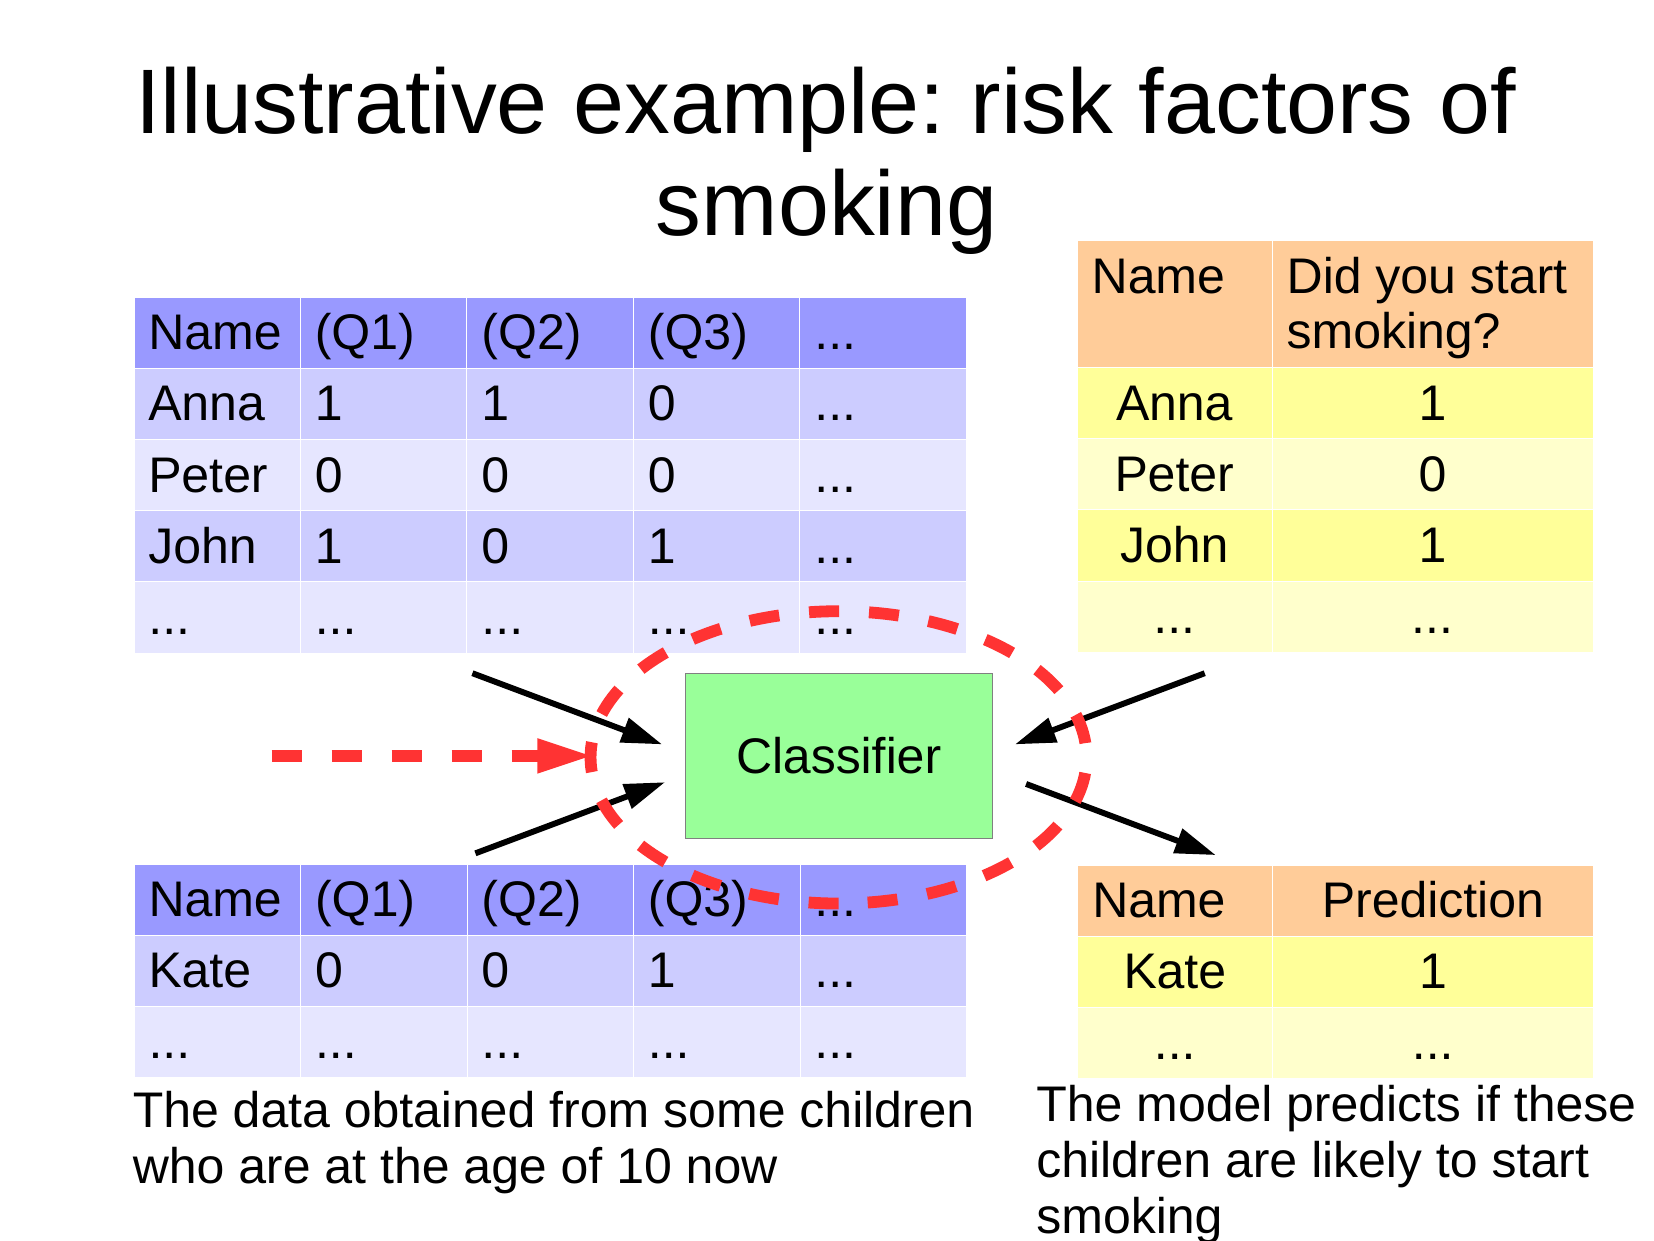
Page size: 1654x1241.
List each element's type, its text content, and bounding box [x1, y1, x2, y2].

table_cell Kate [1078, 937, 1272, 1007]
table_cell 0 [468, 936, 633, 1006]
table_cell 0 [301, 440, 466, 510]
table_cell ... [301, 582, 466, 653]
table_cell 0 [1273, 439, 1593, 509]
table_cell ... [800, 511, 966, 581]
table_cell 0 [467, 440, 633, 510]
table_cell ... [800, 440, 966, 510]
table_header (Q1) [301, 298, 466, 368]
table_cell 1 [1273, 368, 1593, 438]
table_header ... [800, 298, 966, 368]
text_box Classifier [685, 673, 993, 839]
table_cell ... [1078, 582, 1272, 652]
table_cell 1 [634, 936, 800, 1006]
table_cell 1 [301, 511, 466, 581]
table_cell 1 [301, 369, 466, 439]
table_cell 0 [467, 511, 633, 581]
table_cell 1 [634, 511, 799, 581]
table_header (Q2) [468, 865, 633, 935]
table_cell Anna [135, 369, 300, 439]
table_cell ... [1273, 1008, 1593, 1068]
table_cell 0 [301, 936, 467, 1006]
table_header Name [135, 865, 300, 935]
table_cell ... [801, 936, 966, 1006]
table_cell ... [467, 582, 633, 653]
table_header ... [801, 865, 966, 935]
table_cell ... [800, 369, 966, 439]
text_box The data obtained from some children who are at the age of 10 now [118, 1074, 1021, 1202]
table_cell 0 [634, 440, 799, 510]
table_cell ... [634, 1007, 800, 1074]
table_header Name [135, 298, 300, 368]
table_header Prediction [1273, 866, 1593, 936]
table_header (Q3) [634, 298, 799, 368]
table_header (Q3) [634, 865, 800, 935]
table_header (Q2) [467, 298, 633, 368]
table_cell ... [634, 582, 799, 653]
table_cell ... [1273, 582, 1593, 652]
table_cell 1 [1273, 510, 1593, 581]
table_cell Anna [1078, 368, 1272, 438]
table_cell Peter [135, 440, 300, 510]
table_cell ... [468, 1007, 633, 1074]
table_cell 1 [1273, 937, 1593, 1007]
table_header (Q1) [301, 865, 467, 935]
text_box The model predicts if these children are likely to start smoking [1021, 1068, 1654, 1241]
table_cell ... [1078, 1008, 1272, 1068]
table_header Did you start smoking? [1273, 241, 1593, 367]
table_cell John [1078, 510, 1272, 581]
table_cell ... [135, 1007, 300, 1074]
table_cell Kate [135, 936, 300, 1006]
table_cell 1 [467, 369, 633, 439]
table_cell ... [135, 582, 300, 653]
table_header Name [1078, 866, 1272, 936]
table_header Name [1078, 241, 1272, 367]
table_cell ... [301, 1007, 467, 1074]
table_cell 0 [634, 369, 799, 439]
title Illustrative example: risk factors of smoking [82, 49, 1571, 257]
table_cell ... [800, 582, 966, 653]
table_cell John [135, 511, 300, 581]
table_cell ... [801, 1007, 966, 1074]
table_cell Peter [1078, 439, 1272, 509]
